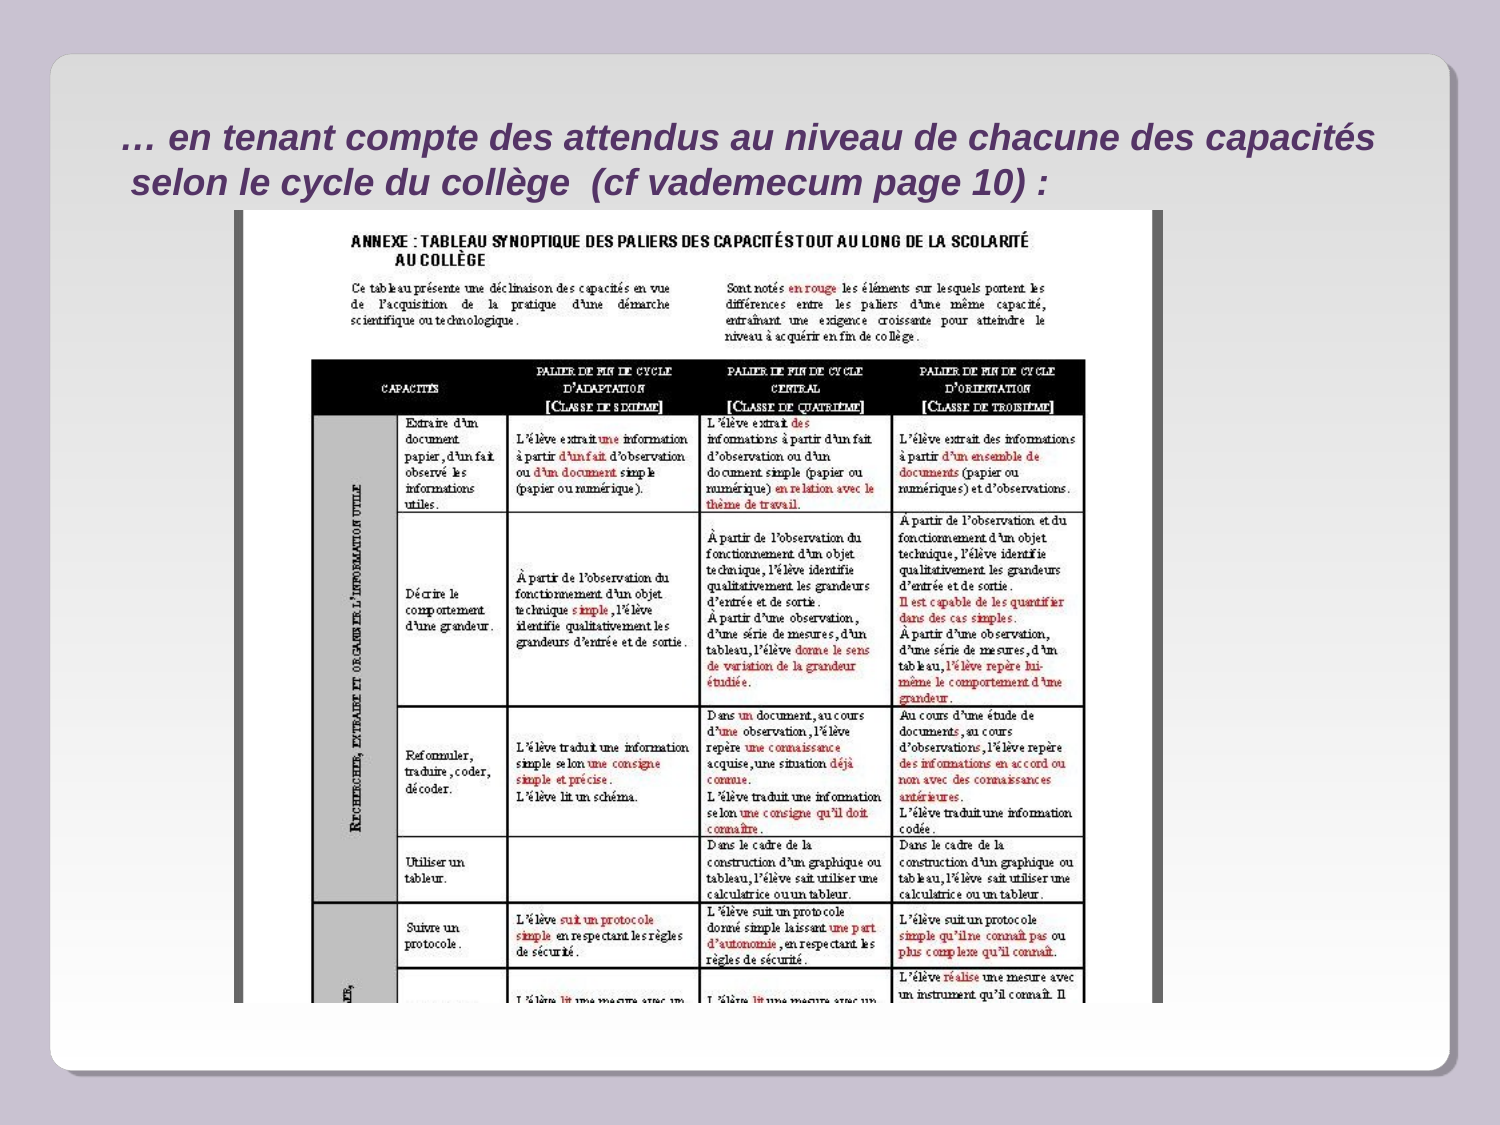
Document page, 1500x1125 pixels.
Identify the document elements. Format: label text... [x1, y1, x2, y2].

text_box … en tenant compte des attendus au niveau de chacune des capacités selon le cycle du collège (cf vademecum page 10) : [105, 105, 1395, 211]
picture [234, 210, 1163, 1003]
